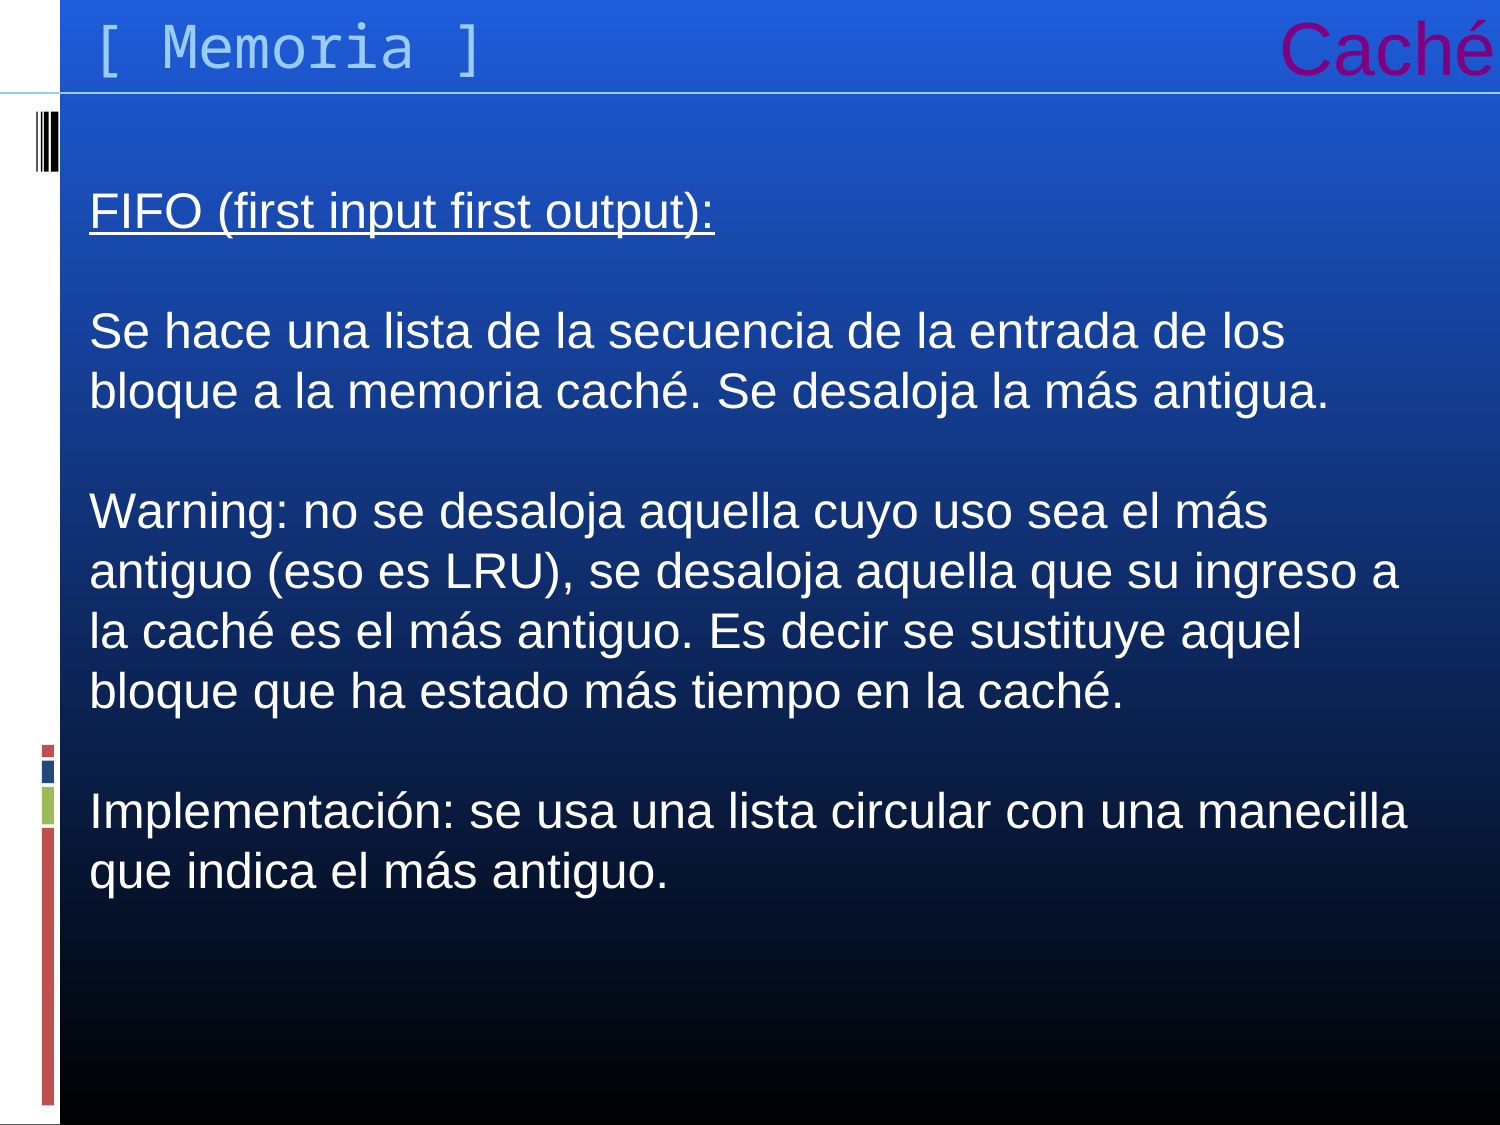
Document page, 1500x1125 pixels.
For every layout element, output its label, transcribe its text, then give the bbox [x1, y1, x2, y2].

text_box Caché [388, 0, 1497, 91]
title [ Memoria ] [0, 0, 388, 88]
text_box FIFO (first input first output): Se hace una lista de la secuencia de la entrada de los bloque a la memoria caché. Se desaloja la más antigua. Warning: no se desaloja aquella cuyo uso sea el más antiguo (eso es LRU), se desaloja aquella que su ingreso a la caché es el más antiguo. Es decir se sustituye aquel bloque que ha estado más tiempo en la caché. Implementación: se usa una lista circular con una manecilla que indica el más antiguo. [74, 171, 1450, 907]
